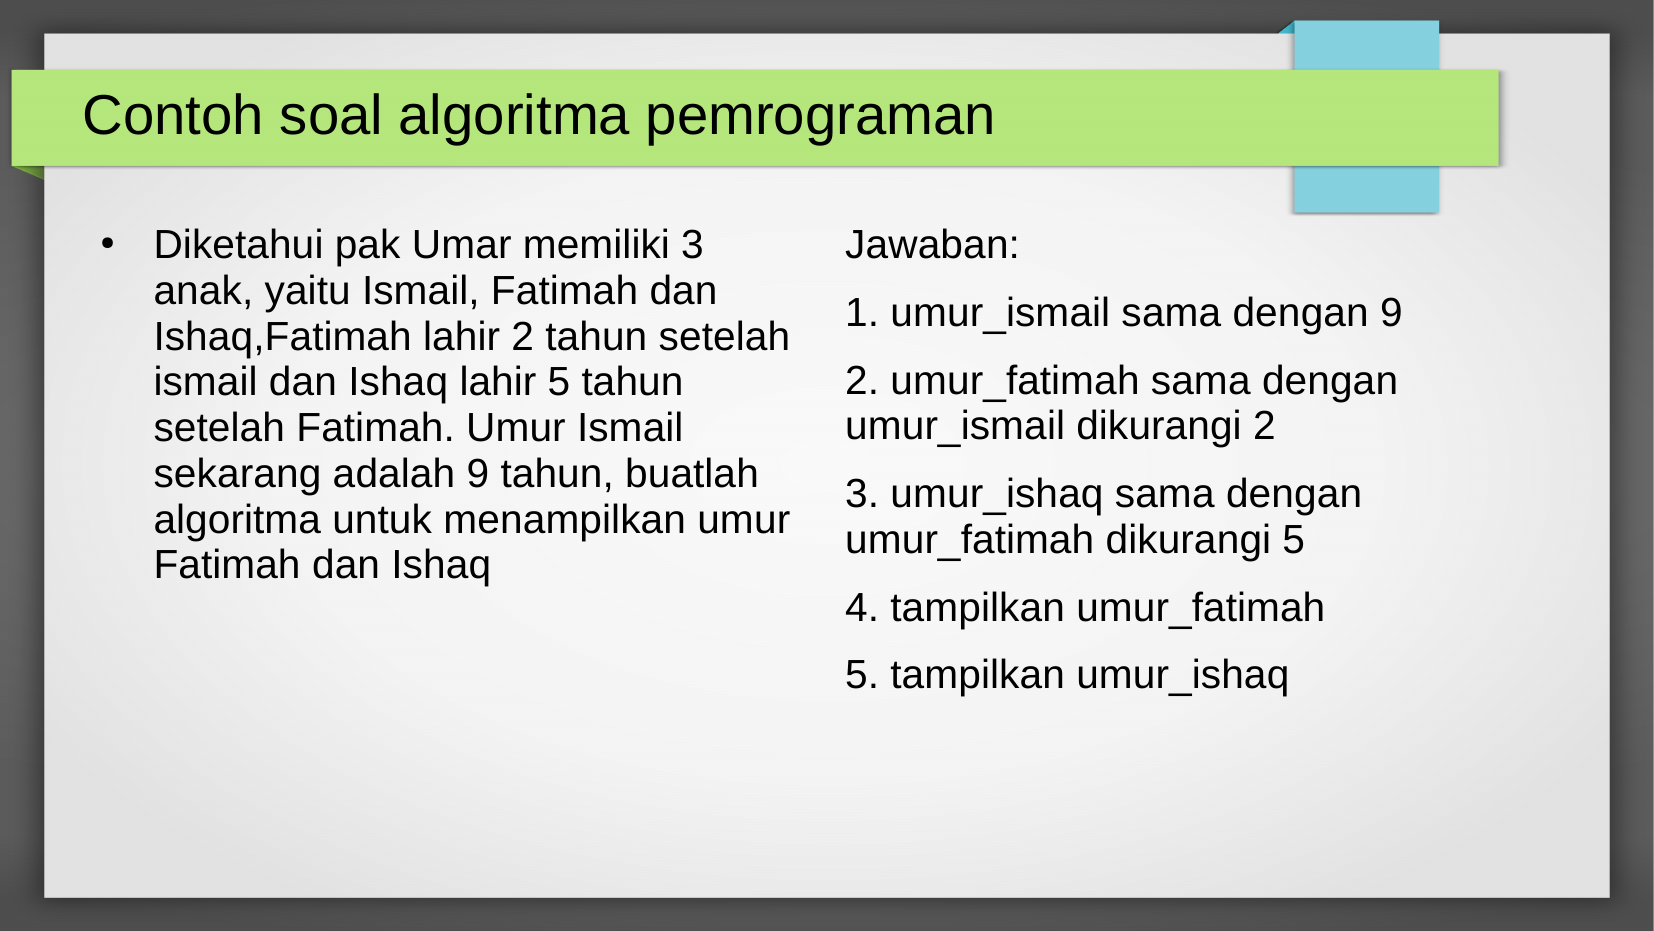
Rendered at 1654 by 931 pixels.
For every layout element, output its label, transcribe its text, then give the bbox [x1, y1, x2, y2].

title Contoh soal algoritma pemrograman [82, 70, 1264, 160]
list Diketahui pak Umar memiliki 3 anak, yaitu Ismail, Fatimah dan Ishaq,Fatimah lahir 2 tahun setelah ismail dan Ishaq lahir 5 tahun setelah Fatimah. Umur Ismail sekarang adalah 9 tahun, buatlah algoritma untuk menampilkan umur Fatimah dan Ishaq [82, 221, 809, 761]
picture [0, 0, 1654, 931]
list Jawaban: 1. umur_ismail sama dengan 9 2. umur_fatimah sama dengan umur_ismail dikurangi 2 3. umur_ishaq sama dengan umur_fatimah dikurangi 5 4. tampilkan umur_fatimah 5. tampilkan umur_ishaq [845, 221, 1572, 761]
